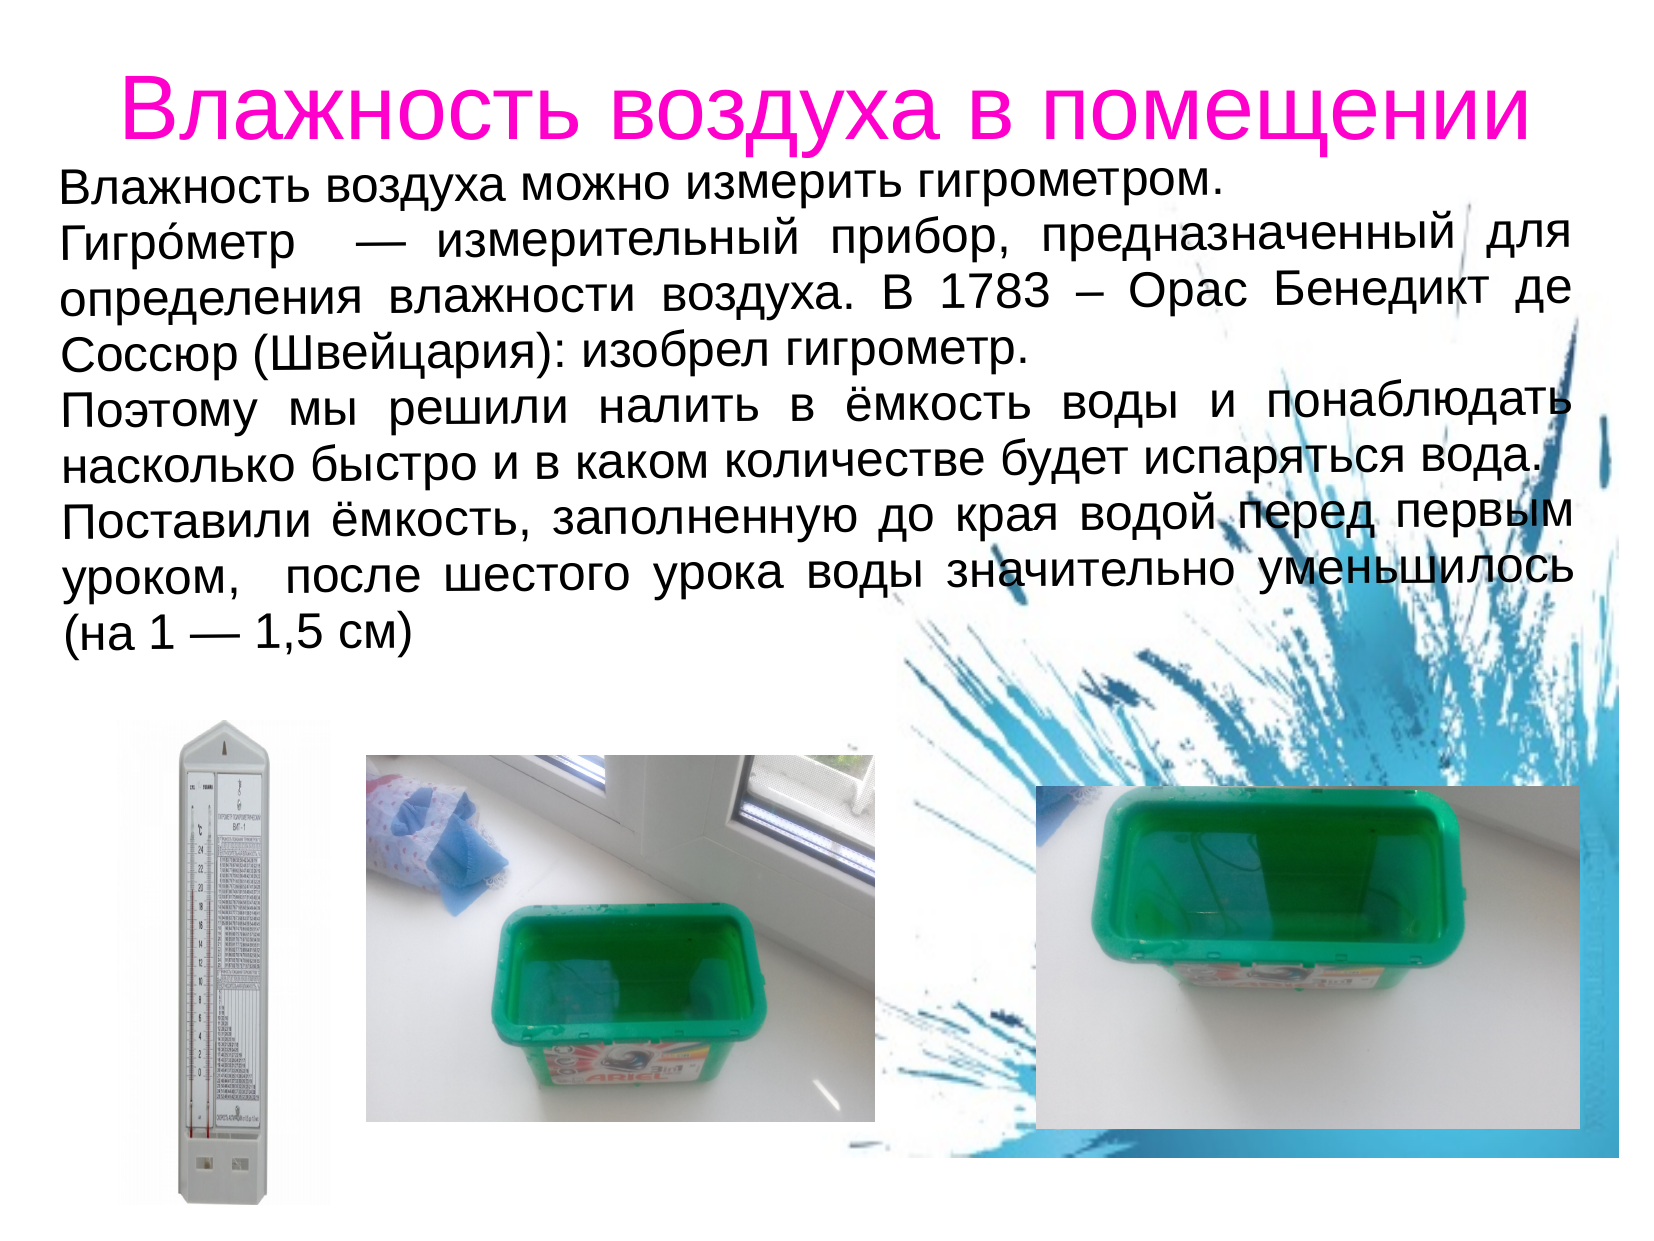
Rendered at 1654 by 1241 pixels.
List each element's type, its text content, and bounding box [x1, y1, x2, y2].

subtitle Влажность воздуха можно измерить гигрометром. Гигро́метр — измерительный прибор, предназначенный для определения влажности воздуха. В 1783 – Орас Бенедикт де Соссюр (Швейцария): изобрел гигрометр. Поэтому мы решили налить в ёмкость воды и понаблюдать насколько быстро и в каком количестве будет испаряться вода. Поставили ёмкость, заполненную до края водой перед первым уроком, после шестого урока воды значительно уменьшилось (на 1 — 1,5 см) [58, 144, 1577, 718]
picture [366, 0, 1619, 1158]
picture [117, 720, 331, 1205]
title Влажность воздуха в помещении [82, 49, 1571, 159]
